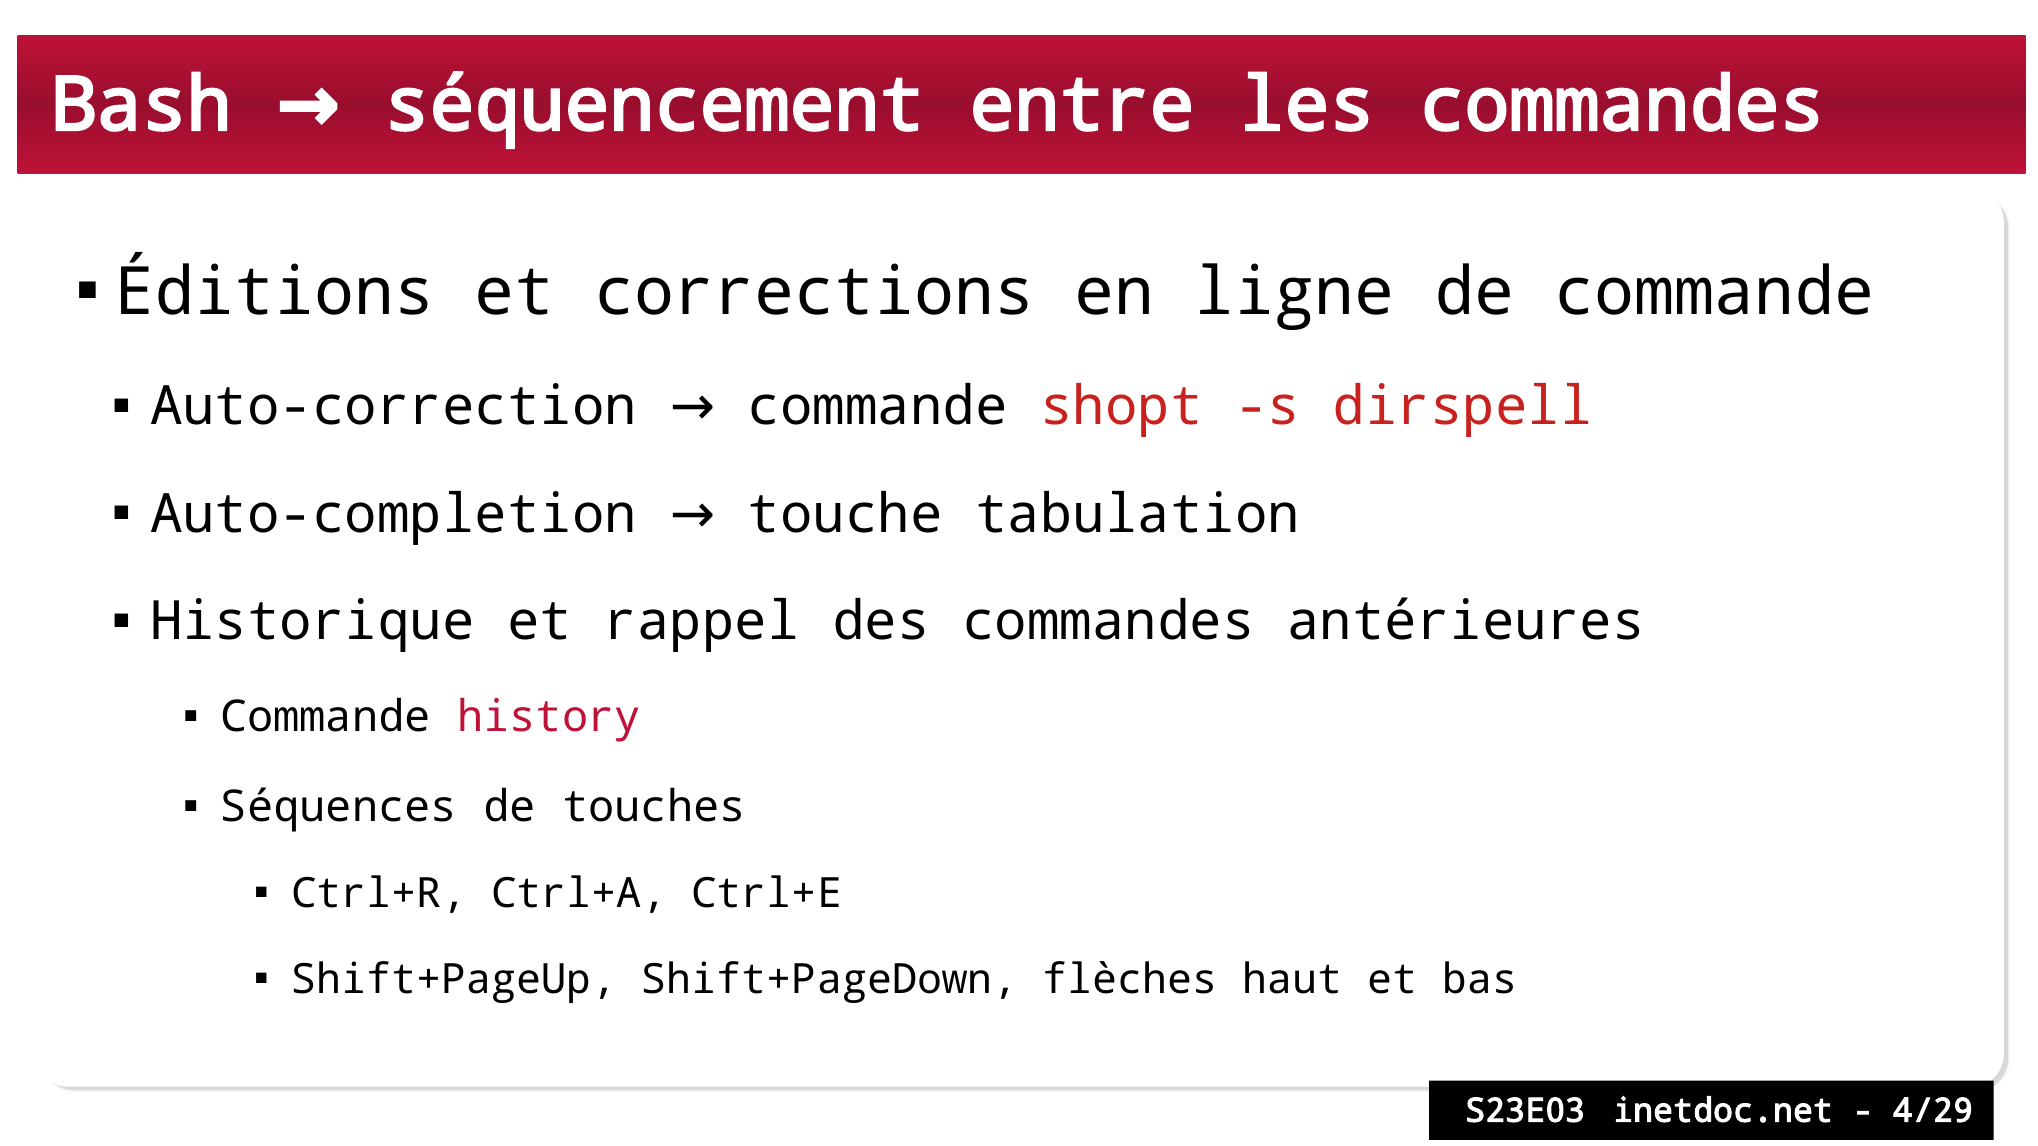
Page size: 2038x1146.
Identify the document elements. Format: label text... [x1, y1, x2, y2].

text_box Éditions et corrections en ligne de commande Auto-correction → commande shopt -s dirspell Auto-completion → touche tabulation Historique et rappel des commandes antérieures Commande history Séquences de touches Ctrl+R, Ctrl+A, Ctrl+E Shift+PageUp, Shift+PageDown, flèches haut et bas [35, 188, 2004, 1087]
text_box S23E03 inetdoc.net - <numéro>/29 [1429, 1080, 1994, 1140]
text_box Bash → séquencement entre les commandes [17, 35, 2026, 174]
